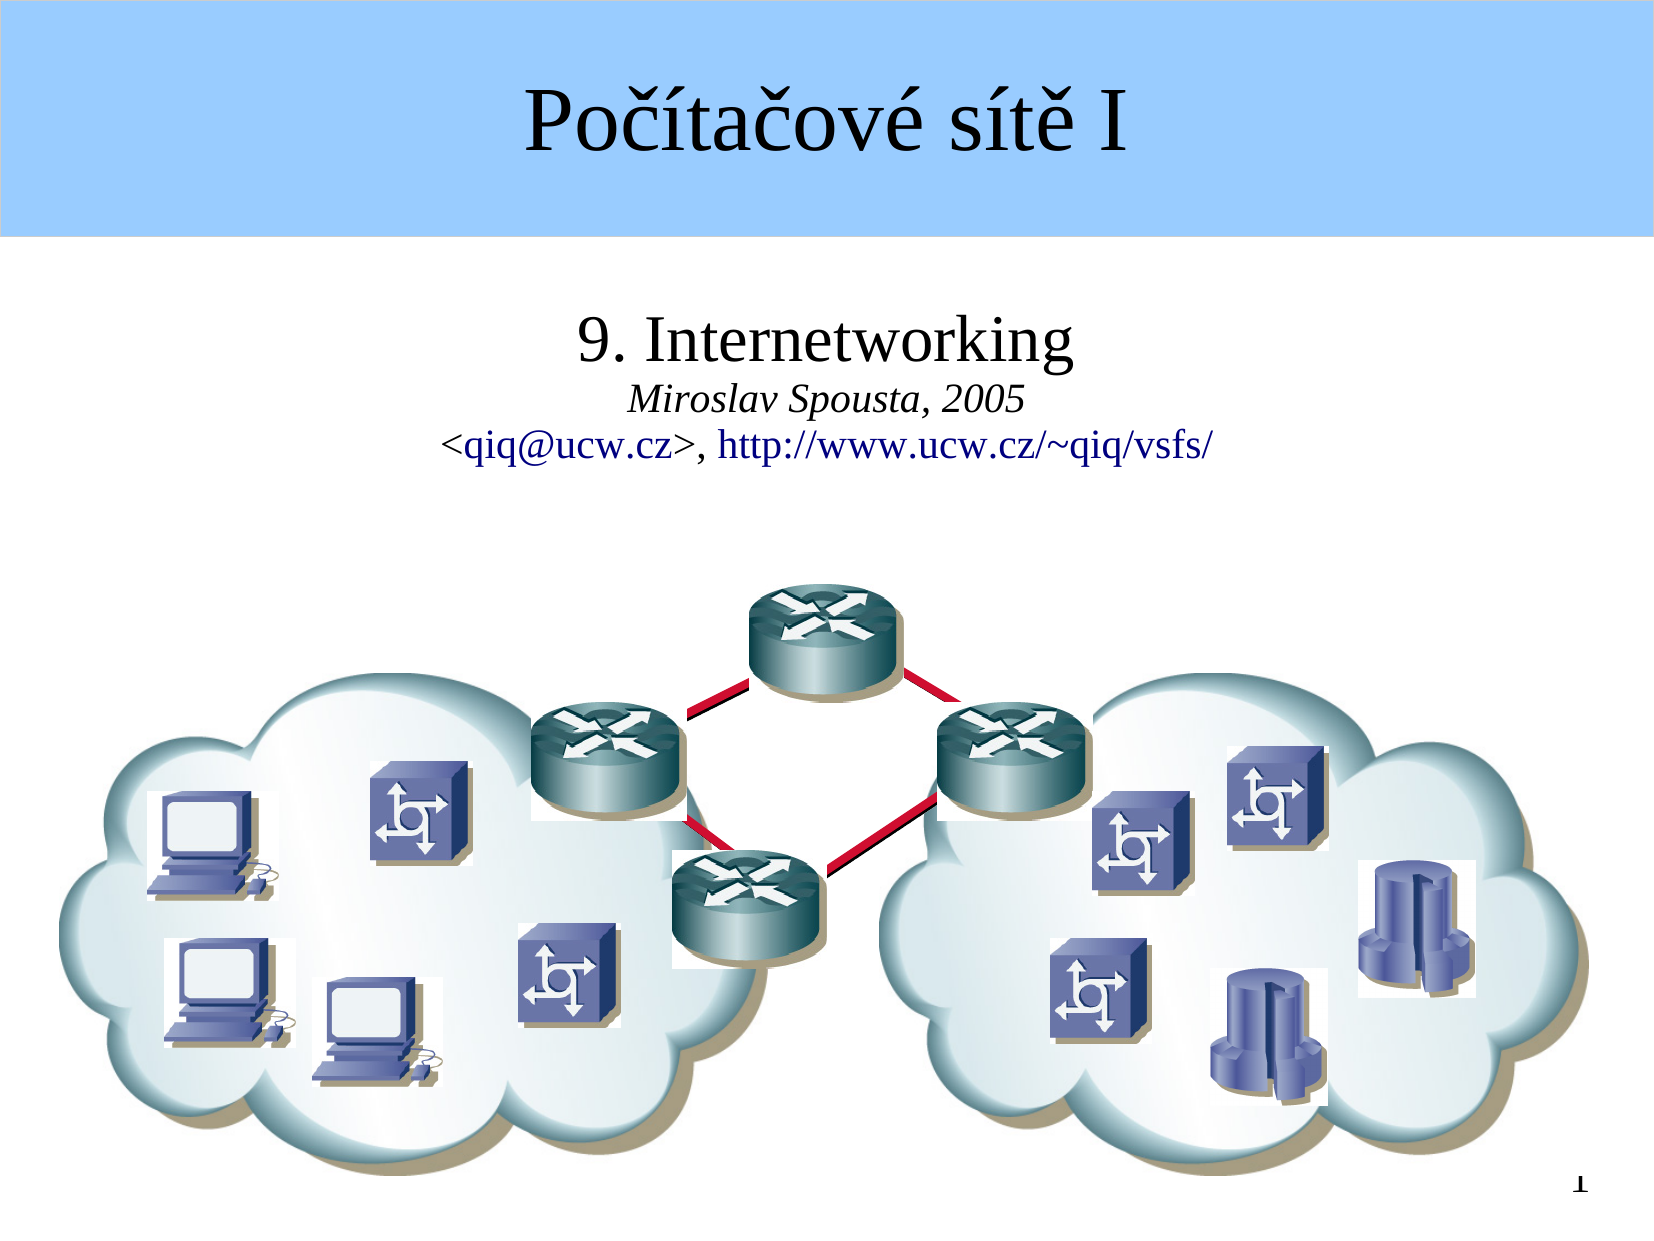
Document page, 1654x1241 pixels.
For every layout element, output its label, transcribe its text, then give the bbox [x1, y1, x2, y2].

text_box 9. Internetworking Miroslav Spousta, 2005 <qiq@ucw.cz>, http://www.ucw.cz/~qiq/vsfs/ [0, 237, 1654, 532]
picture [59, 584, 1589, 1176]
title Počítačové sítě I [0, 2, 1654, 237]
